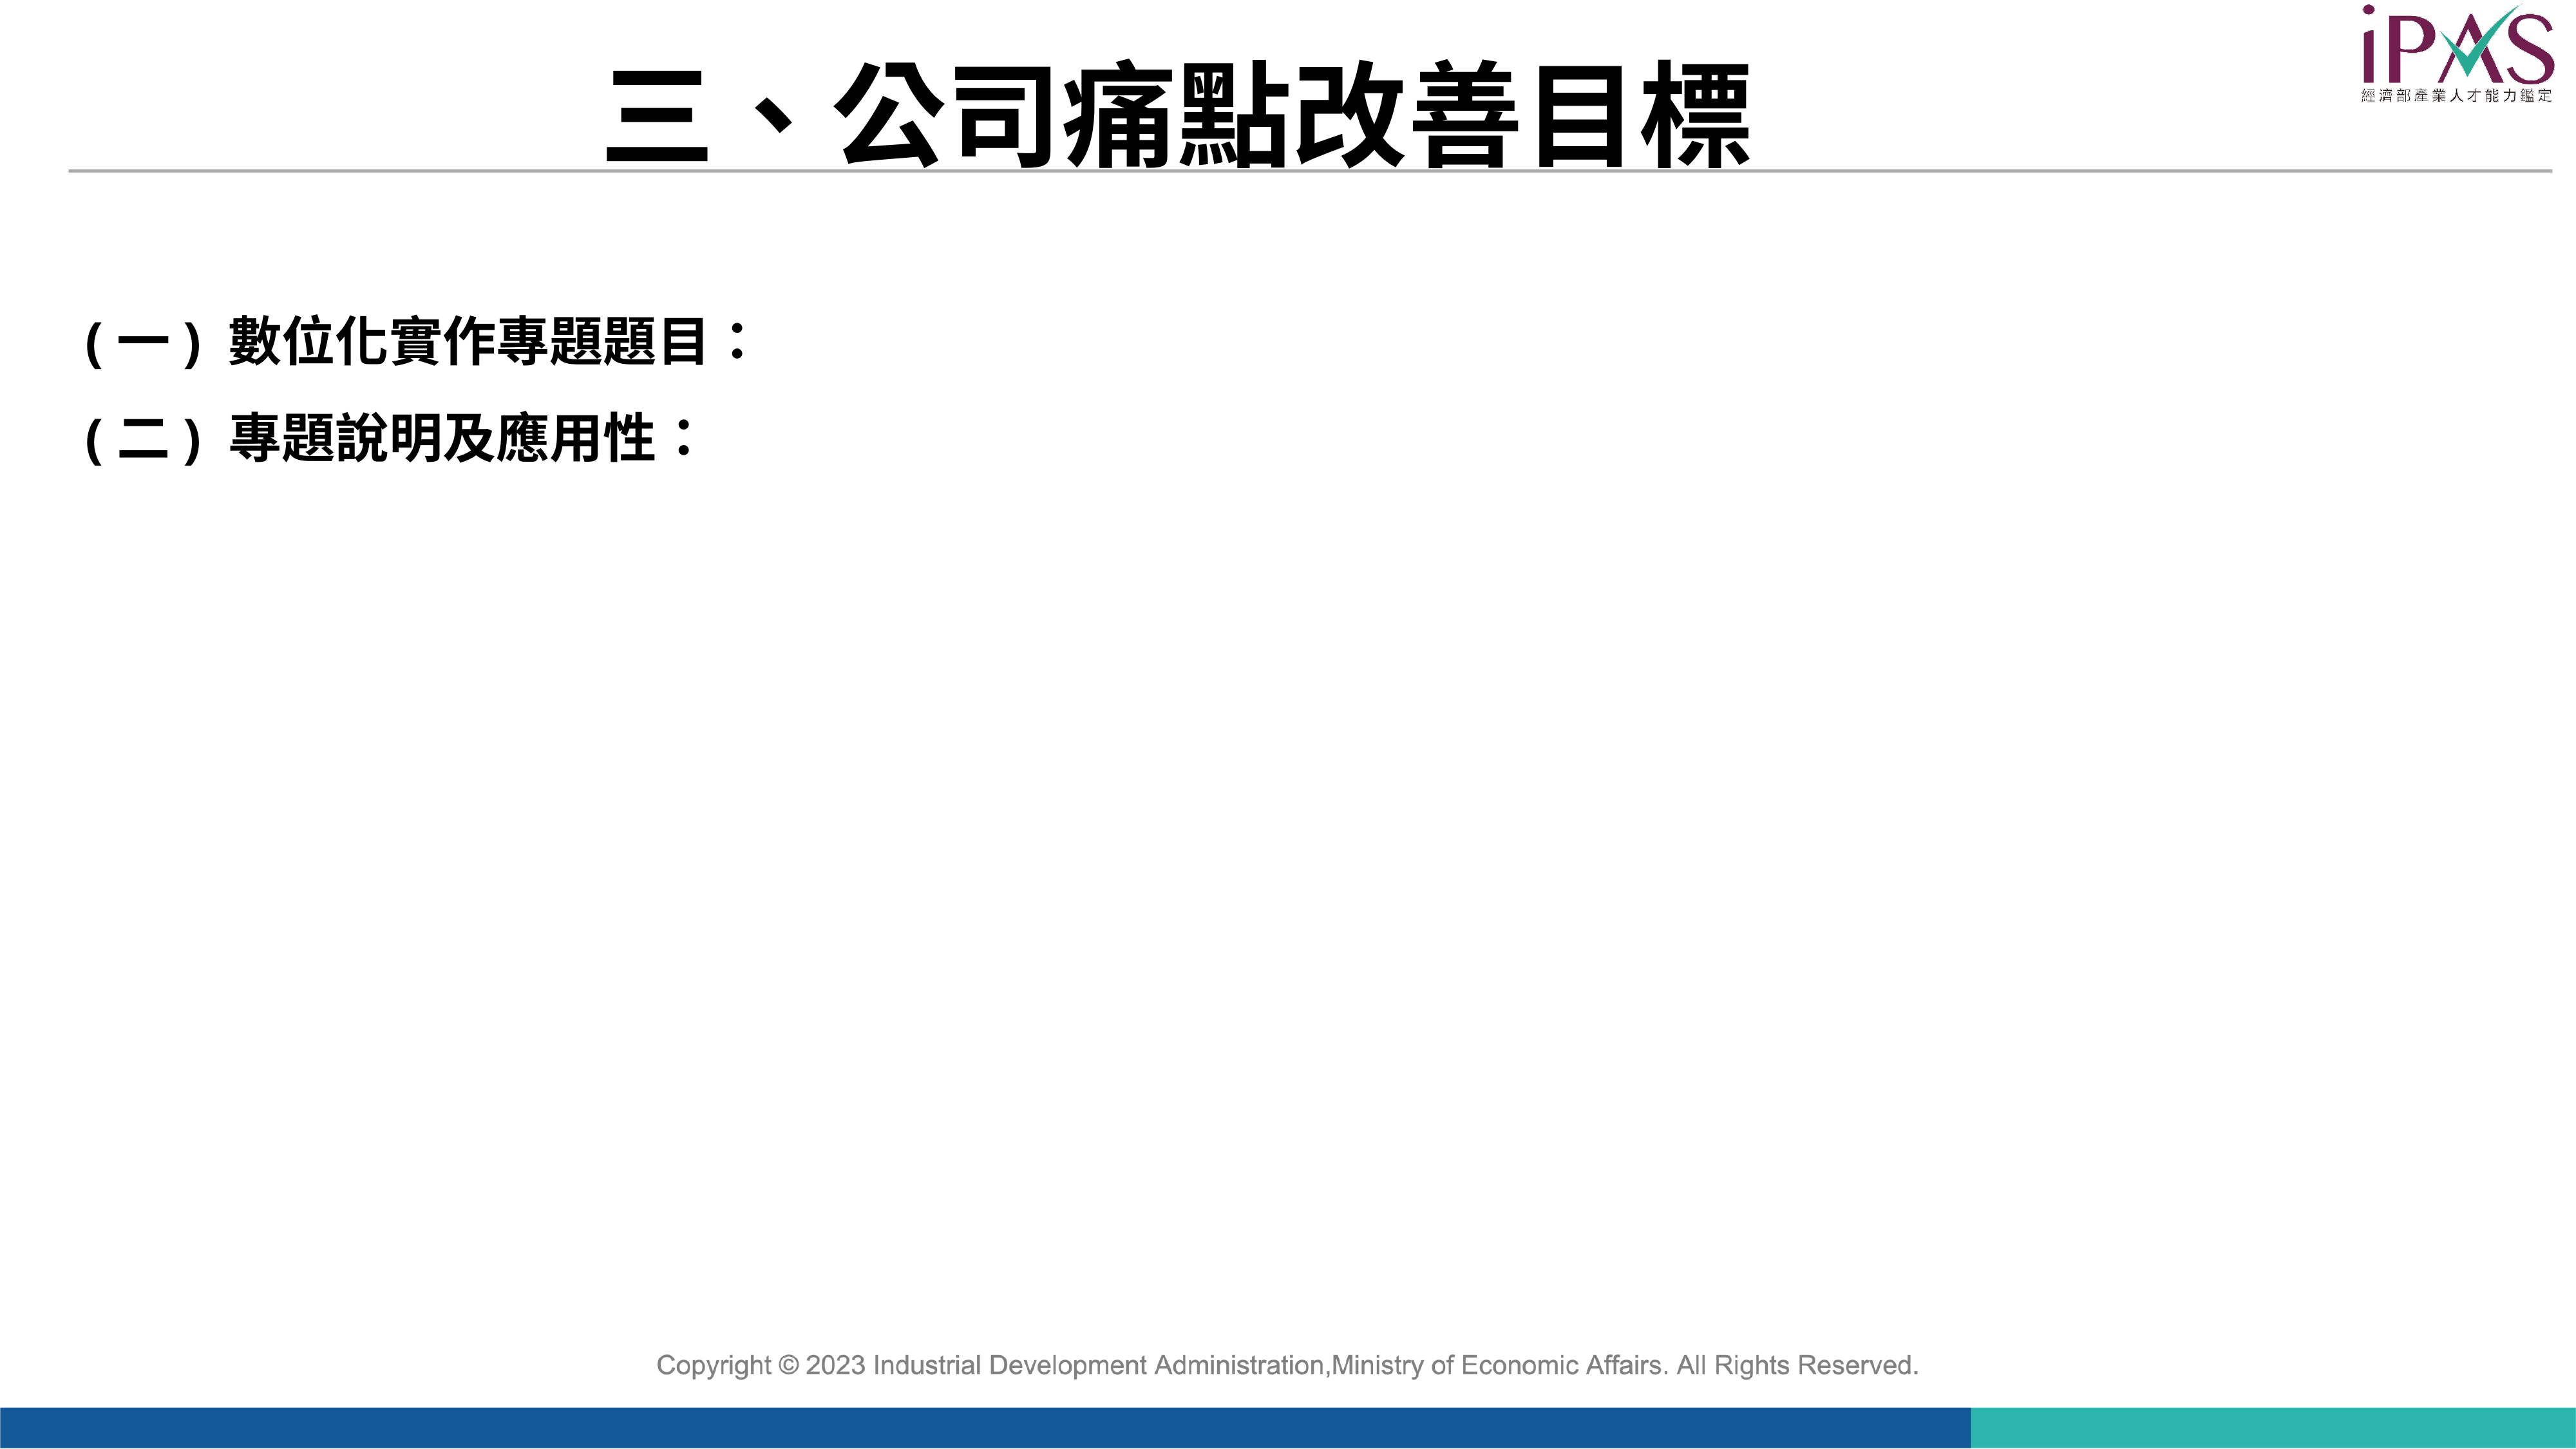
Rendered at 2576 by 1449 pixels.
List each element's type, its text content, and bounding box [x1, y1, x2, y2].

text_box 三、公司痛點改善目標 [130, 37, 2224, 140]
text_box (一) 數位化實作專題題目： (二) 專題說明及應用性： [80, 268, 739, 475]
